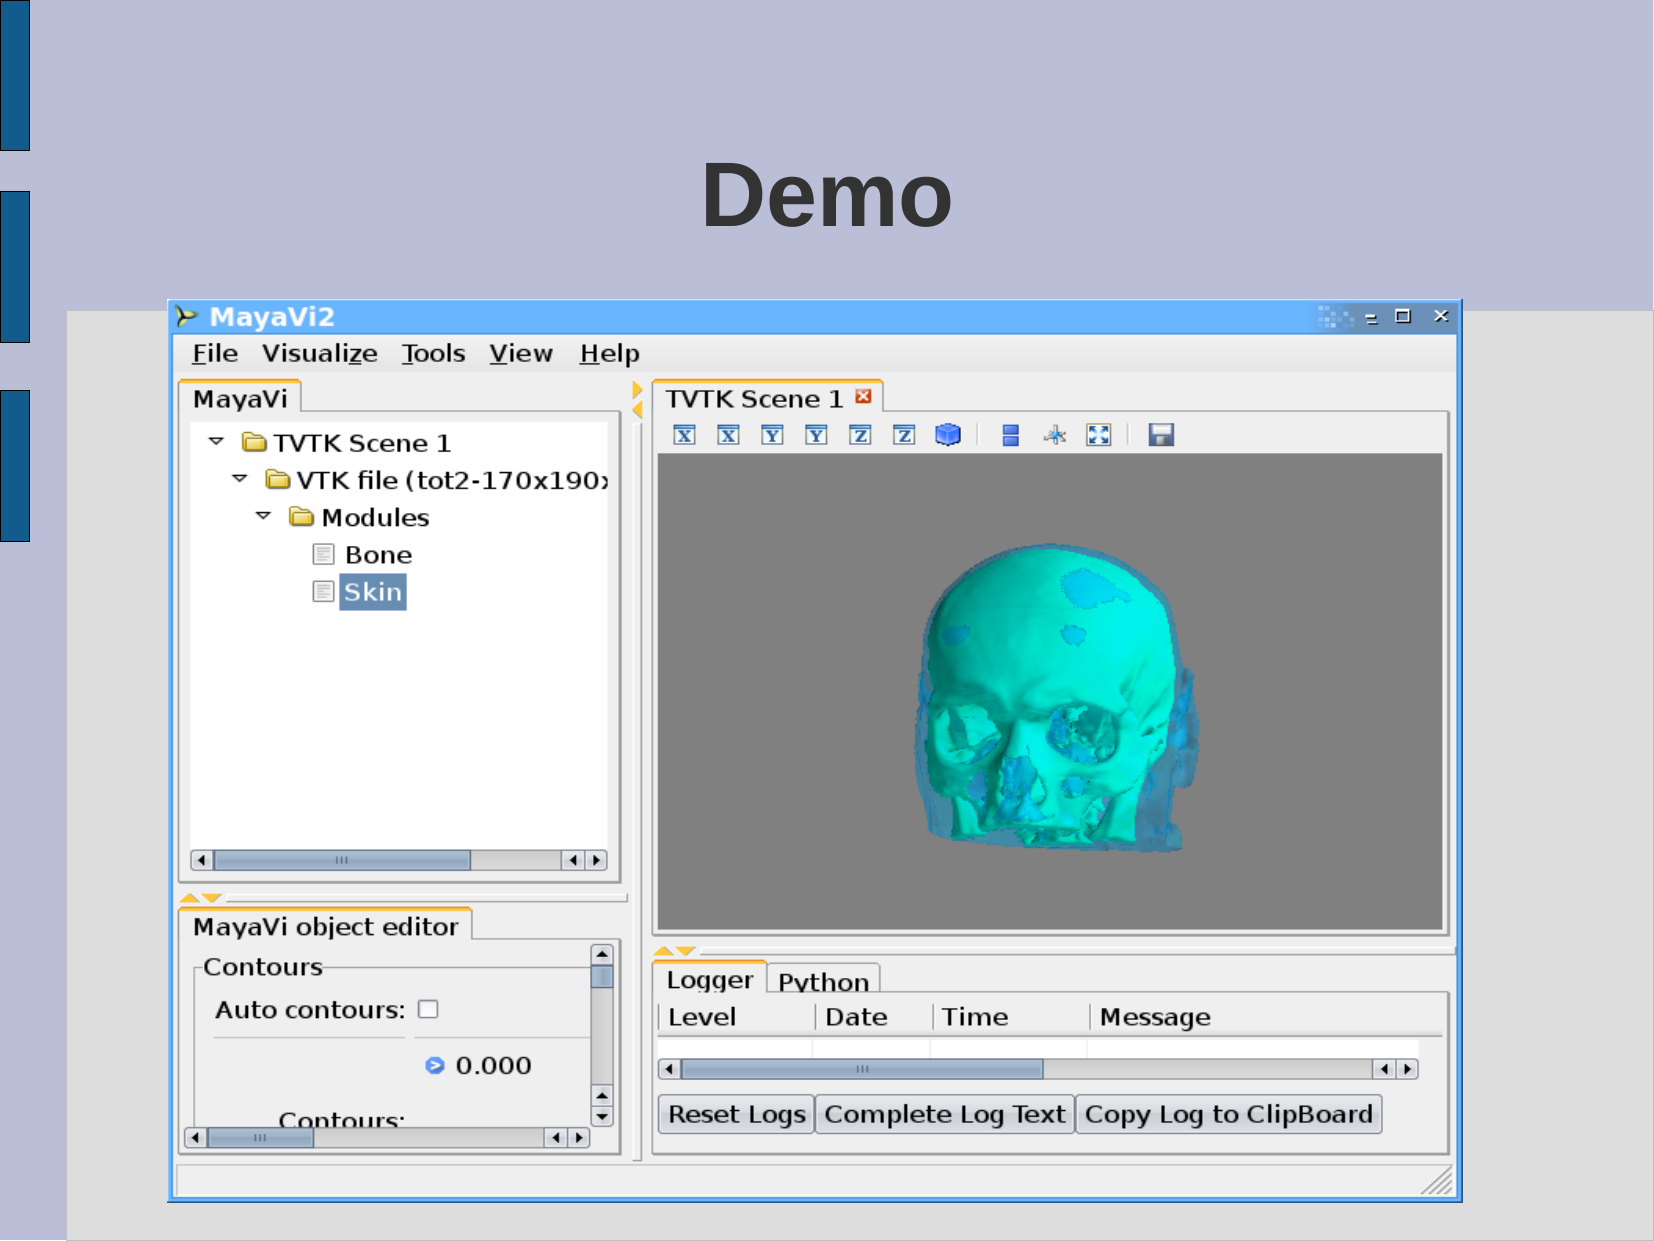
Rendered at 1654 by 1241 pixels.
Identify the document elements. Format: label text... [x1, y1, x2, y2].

picture [167, 299, 1463, 1203]
title Demo [121, 91, 1534, 299]
